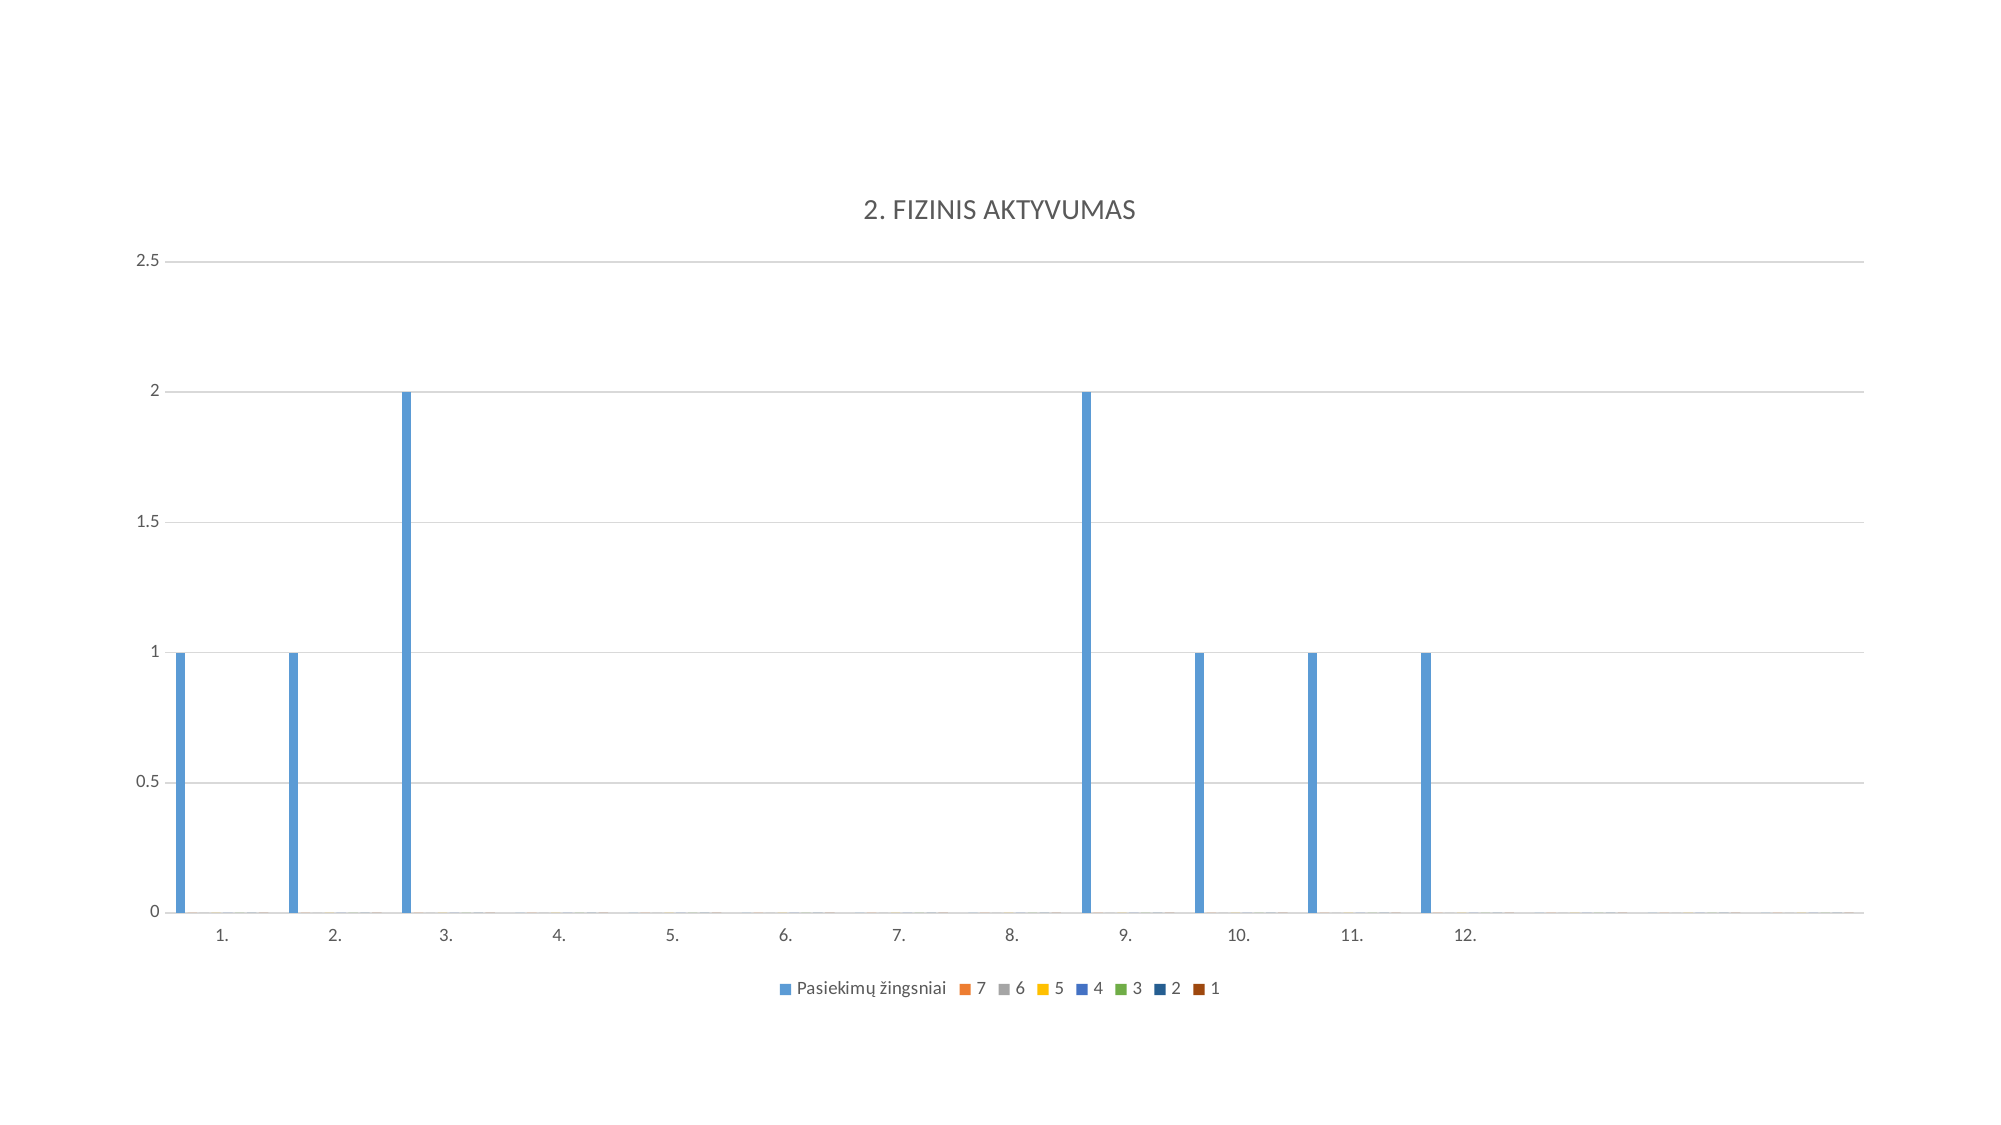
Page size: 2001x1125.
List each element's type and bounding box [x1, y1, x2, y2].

chart [99, 163, 1900, 1005]
